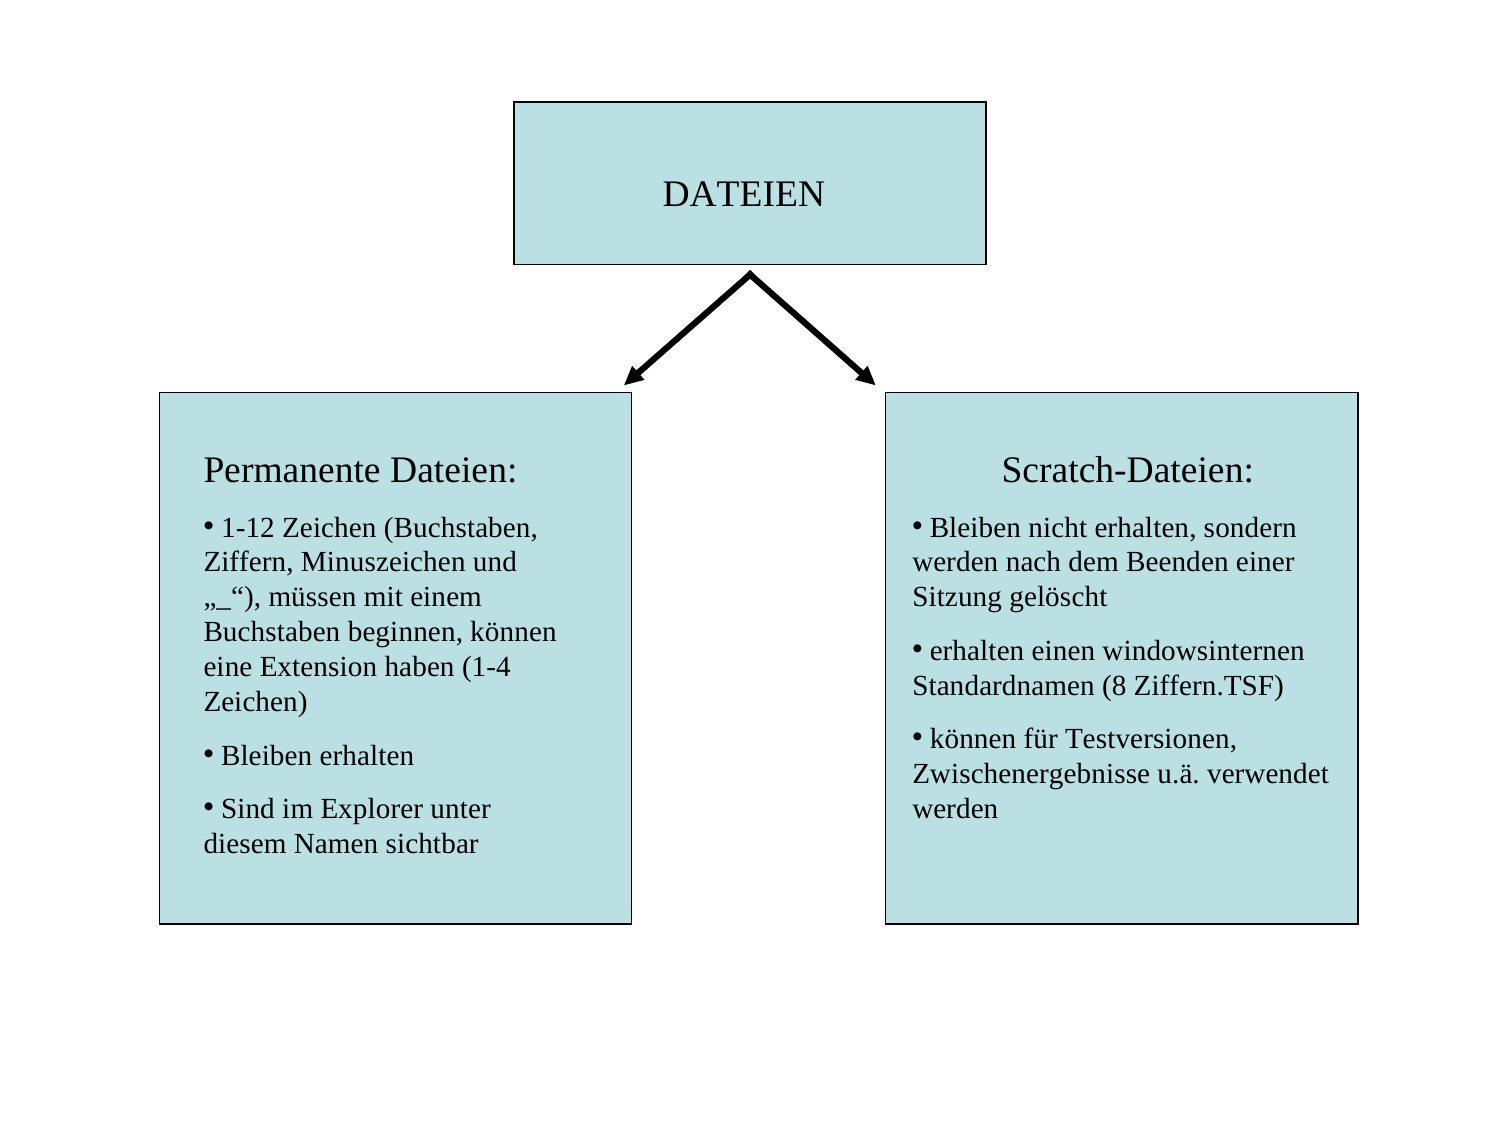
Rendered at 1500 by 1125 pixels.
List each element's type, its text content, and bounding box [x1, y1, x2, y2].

text_box [513, 101, 987, 265]
text_box [159, 392, 632, 924]
text_box DATEIEN [596, 160, 892, 222]
text_box Scratch-Dateien: Bleiben nicht erhalten, sondern werden nach dem Beenden einer Sitzung gelöscht erhalten einen windowsinternen Standardnamen (8 Ziffern.TSF) können für Testversionen, Zwischenergebnisse u.ä. verwendet werden [897, 436, 1359, 946]
text_box Permanente Dateien: 1-12 Zeichen (Buchstaben, Ziffern, Minuszeichen und „_“), müssen mit einem Buchstaben beginnen, können eine Extension haben (1-4 Zeichen) Bleiben erhalten Sind im Explorer unter diesem Namen sichtbar [188, 436, 596, 867]
text_box [885, 392, 1358, 924]
